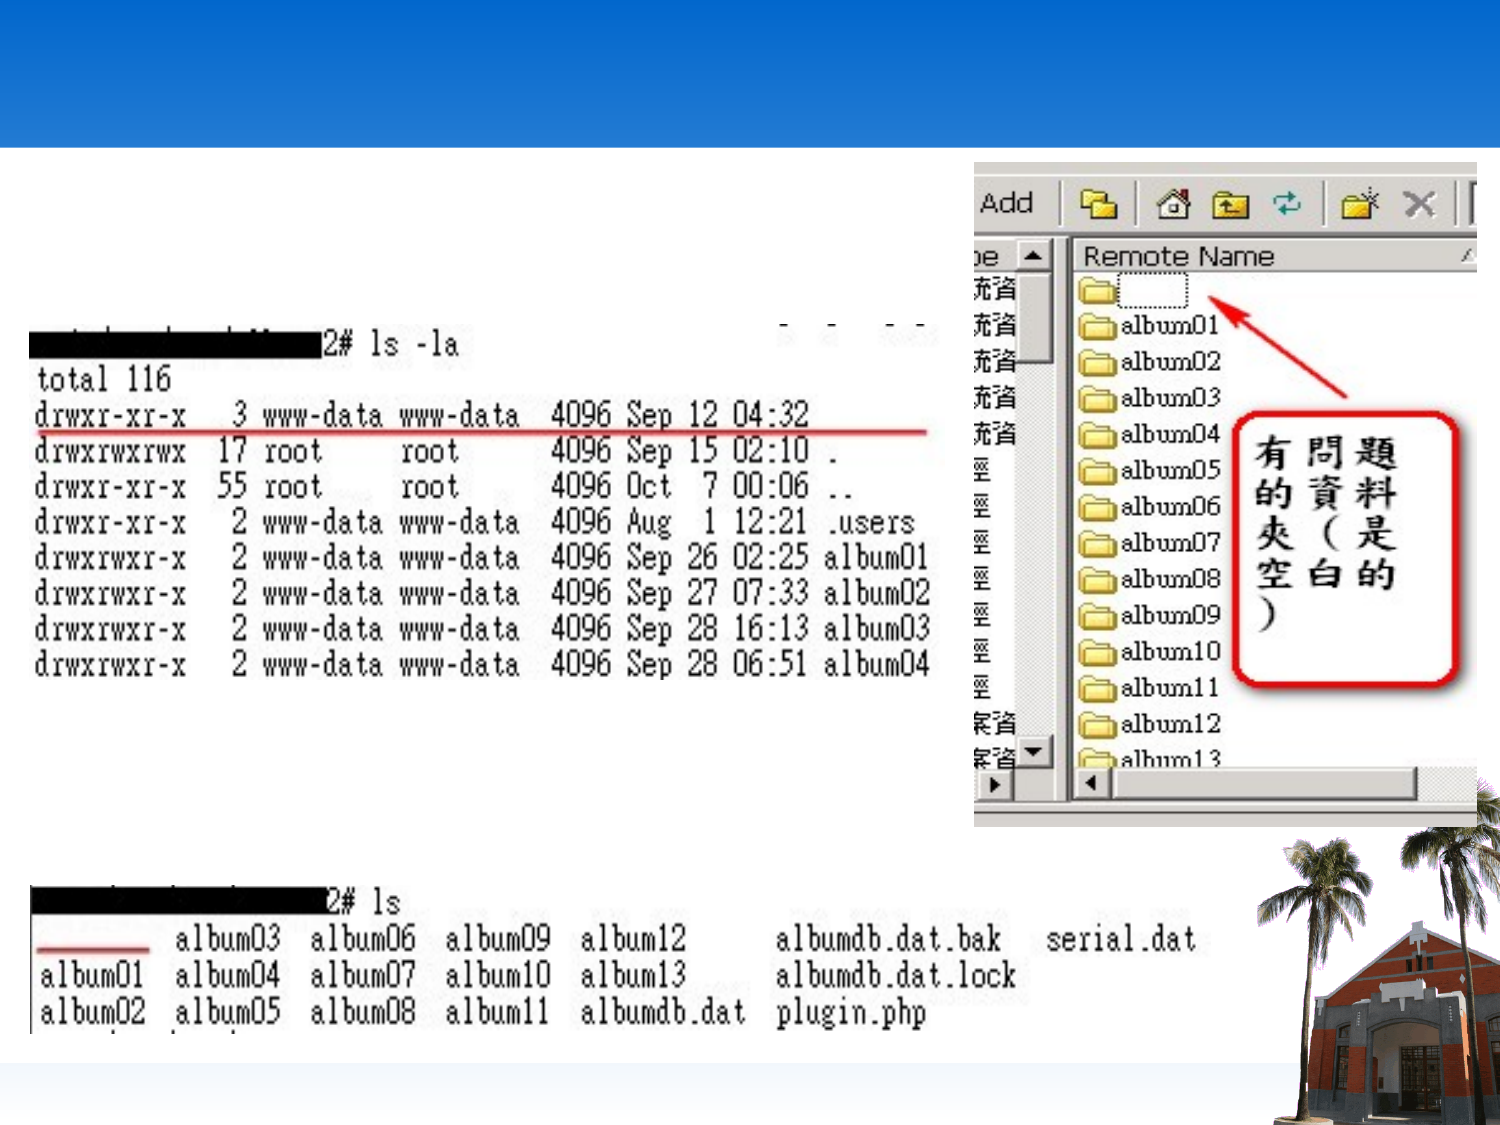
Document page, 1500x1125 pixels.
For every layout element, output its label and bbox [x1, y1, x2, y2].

picture [974, 162, 1500, 1125]
picture [30, 885, 1211, 1034]
picture [29, 324, 945, 680]
